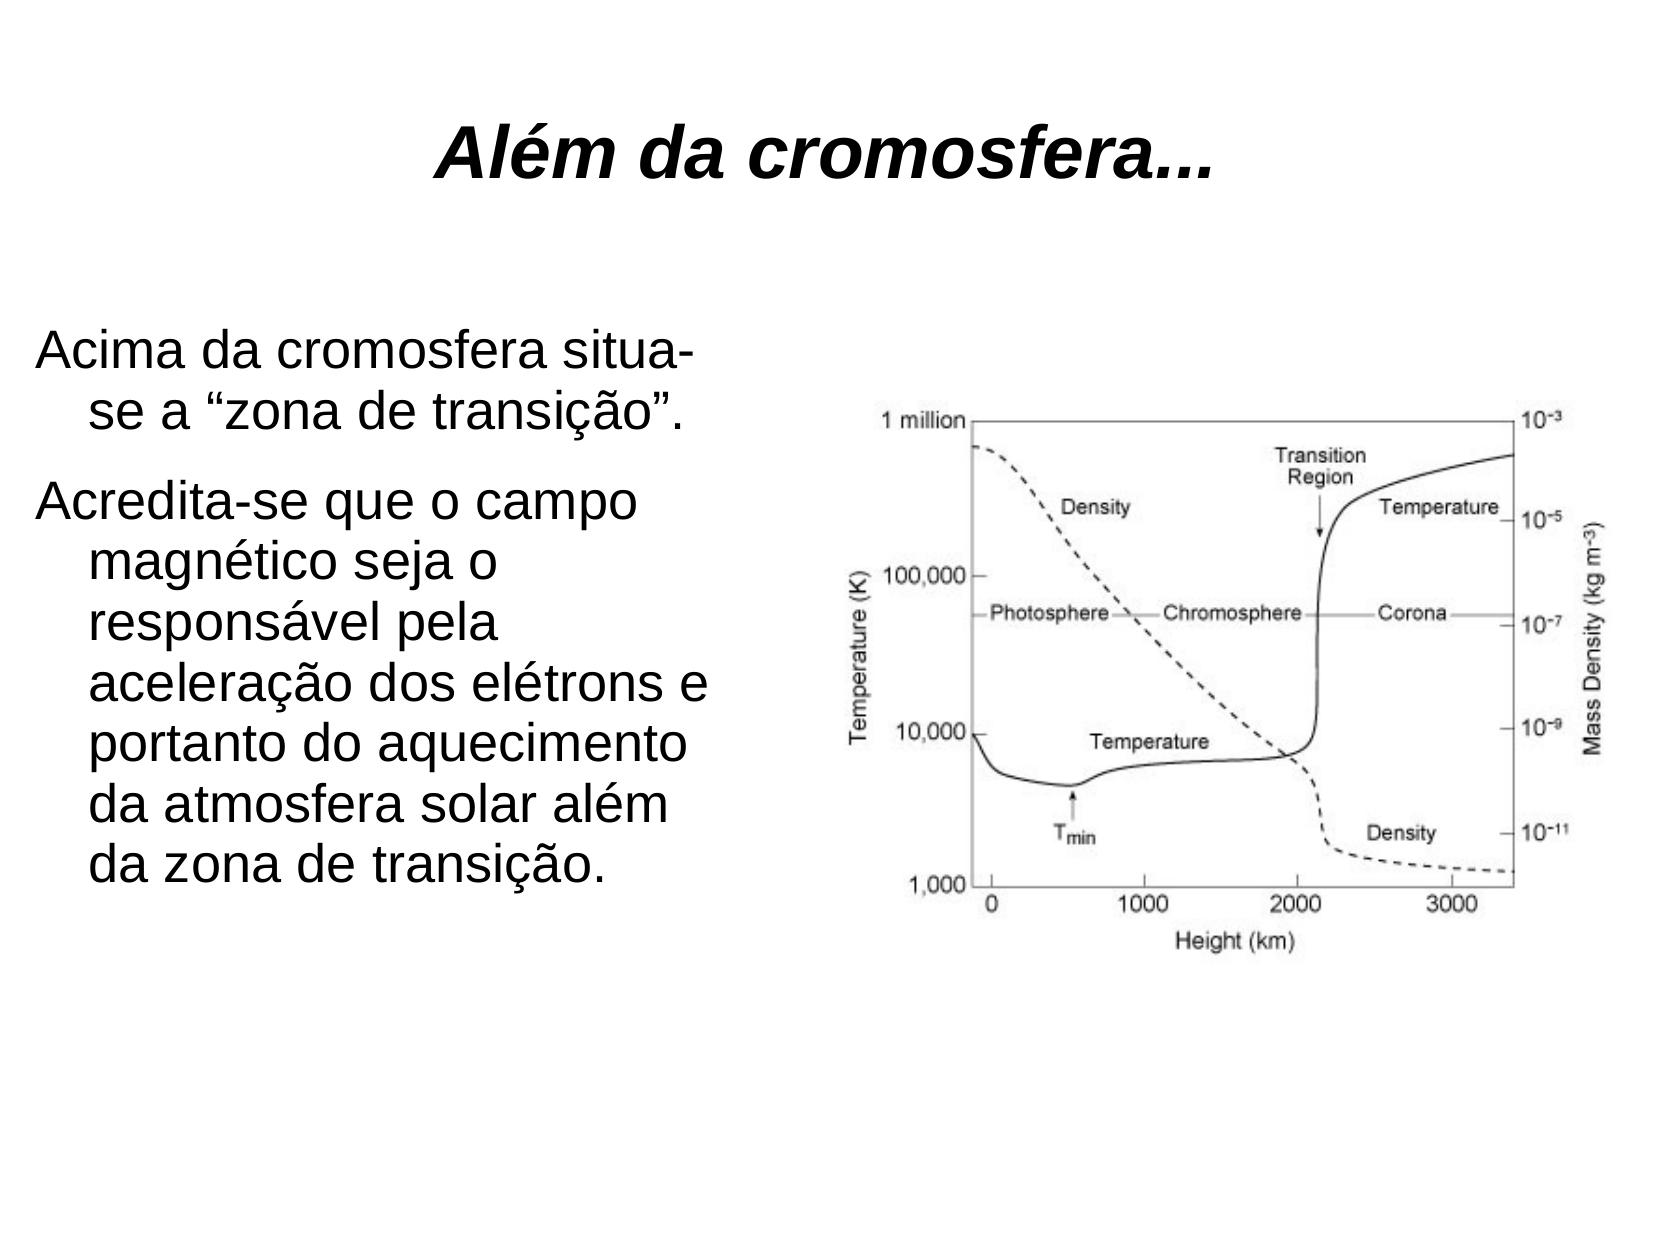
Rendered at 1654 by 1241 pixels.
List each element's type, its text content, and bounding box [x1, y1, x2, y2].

list Acima da cromosfera situa-se a “zona de transição”. Acredita-se que o campo magnético seja o responsável pela aceleração dos elétrons e portanto do aquecimento da atmosfera solar além da zona de transição. [17, 319, 744, 1124]
title Além da cromosfera... [82, 49, 1571, 257]
picture [844, 400, 1612, 984]
